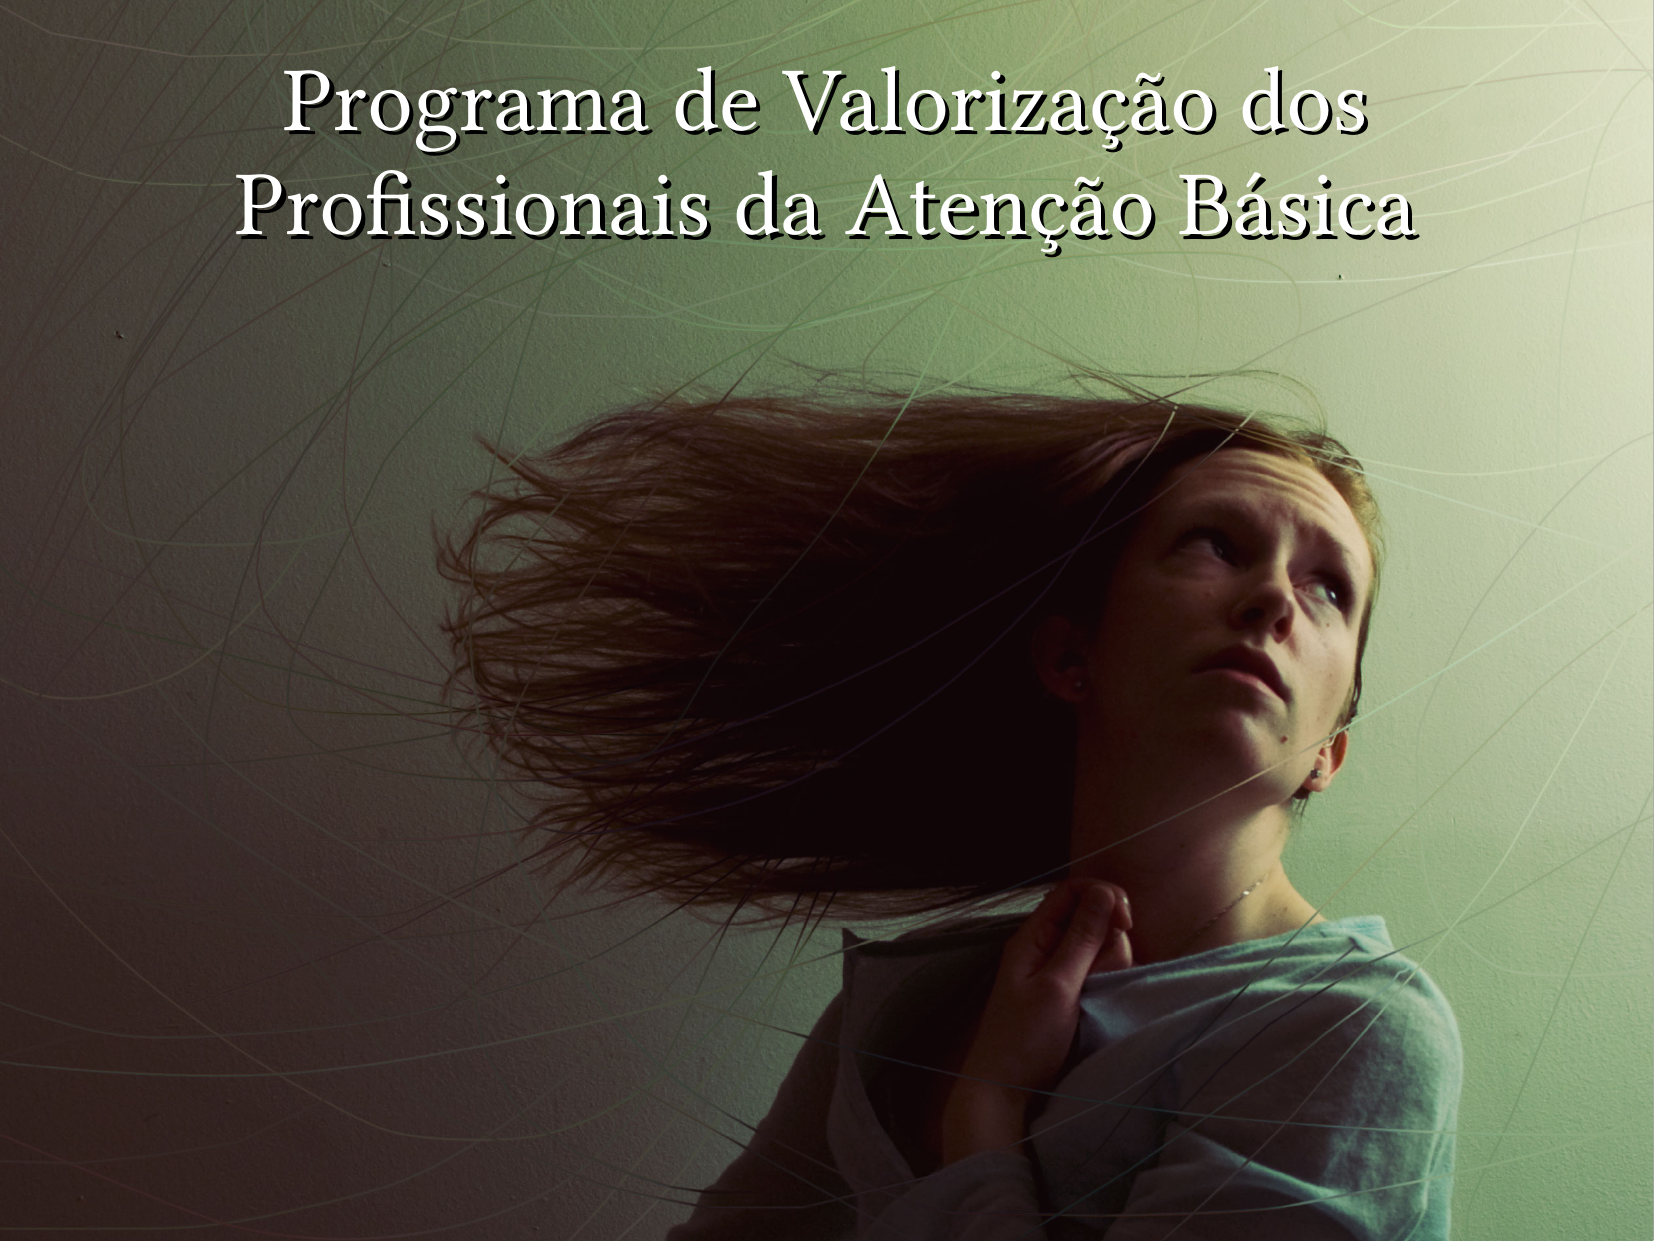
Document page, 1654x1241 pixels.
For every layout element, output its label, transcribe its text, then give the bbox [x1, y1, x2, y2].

picture [0, 0, 1654, 1241]
title Programa de Valorização dos Profissionais da Atenção Básica [82, 48, 1571, 258]
